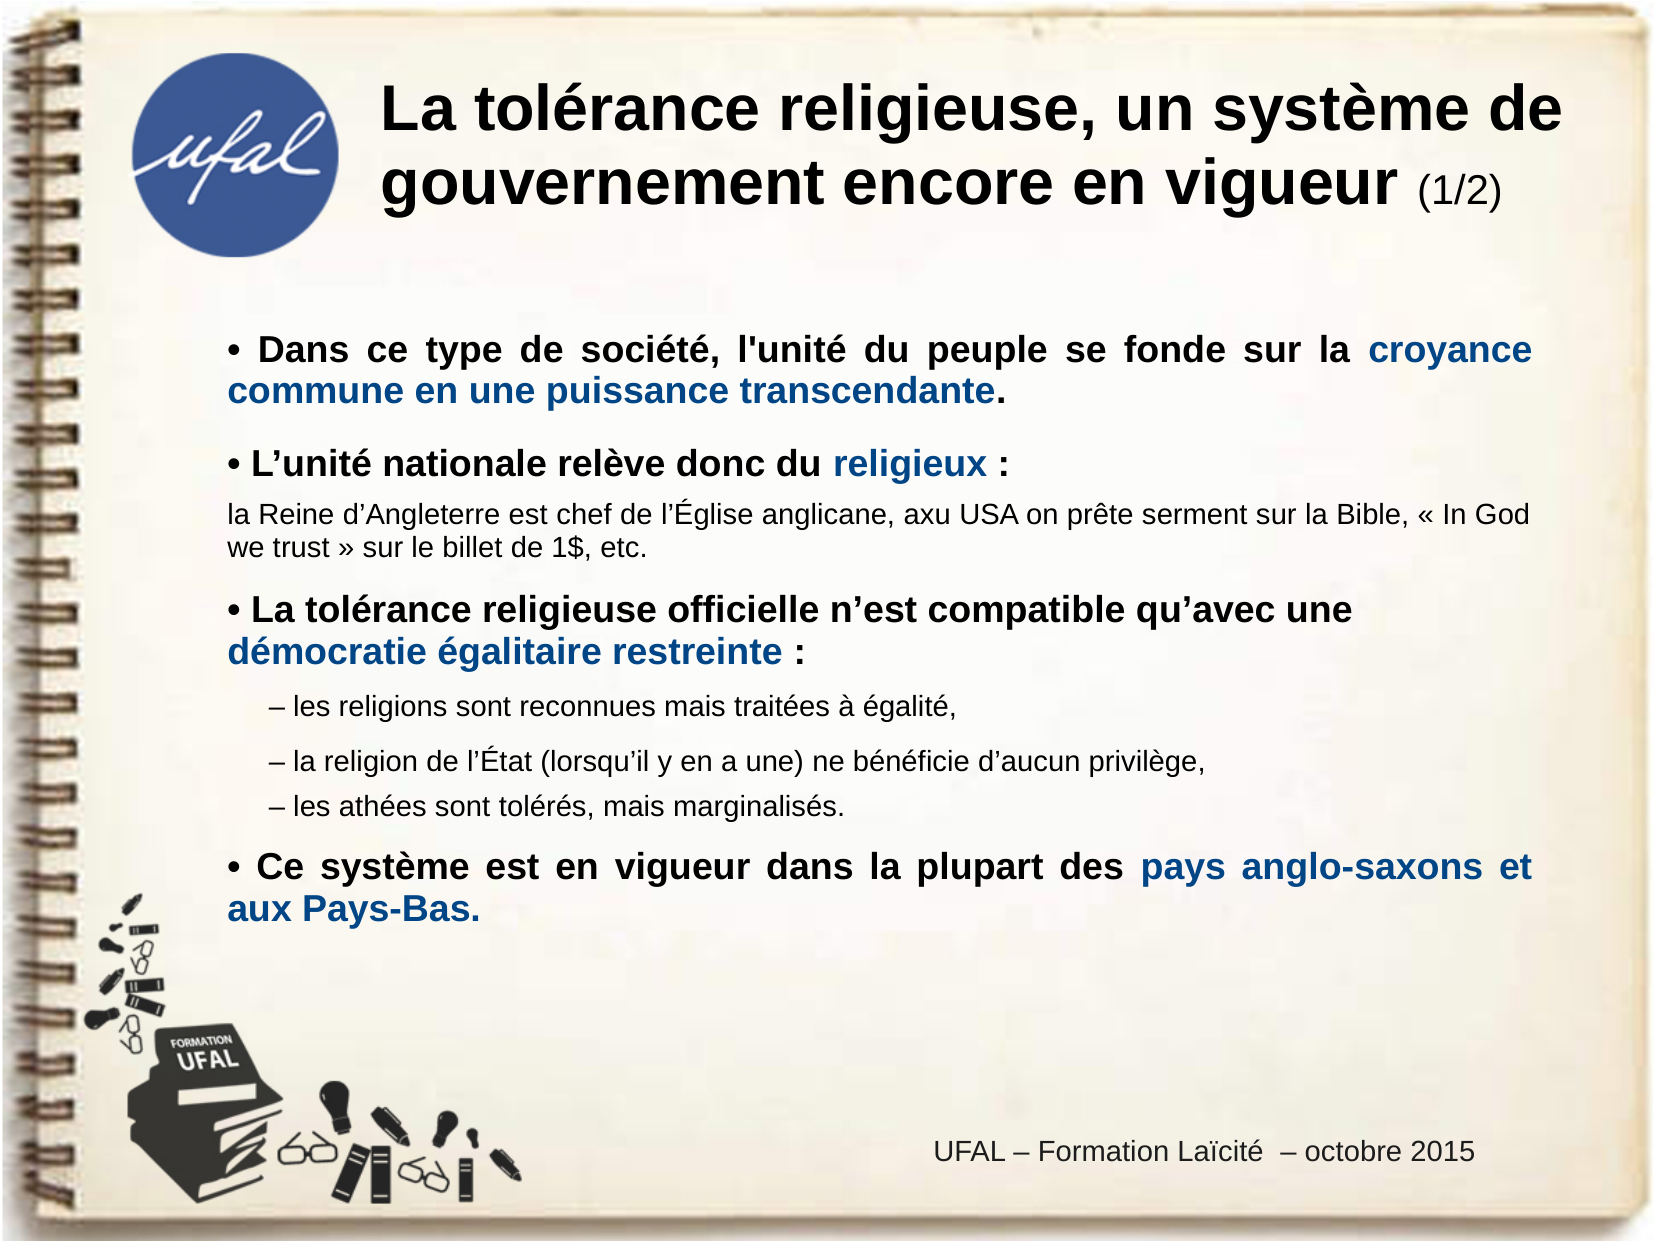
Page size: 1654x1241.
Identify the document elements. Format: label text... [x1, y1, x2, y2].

text_box • Dans ce type de société, l'unité du peuple se fonde sur la croyance commune en une puissance transcendante. • L’unité nationale relève donc du religieux : la Reine d’Angleterre est chef de l’Église anglicane, axu USA on prête serment sur la Bible, « In God we trust » sur le billet de 1$, etc. • La tolérance religieuse officielle n’est compatible qu’avec une démocratie égalitaire restreinte : – les religions sont reconnues mais traitées à égalité, – la religion de l’État (lorsqu’il y en a une) ne bénéficie d’aucun privilège, – les athées sont tolérés, mais marginalisés. • Ce système est en vigueur dans la plupart des pays anglo-saxons et aux Pays-Bas. [212, 318, 1548, 939]
text_box UFAL – Formation Laïcité – octobre 2015 [826, 1133, 1583, 1170]
picture [0, 1, 1654, 1241]
text_box La tolérance religieuse, un système de gouvernement encore en vigueur (1/2) [366, 64, 1607, 227]
